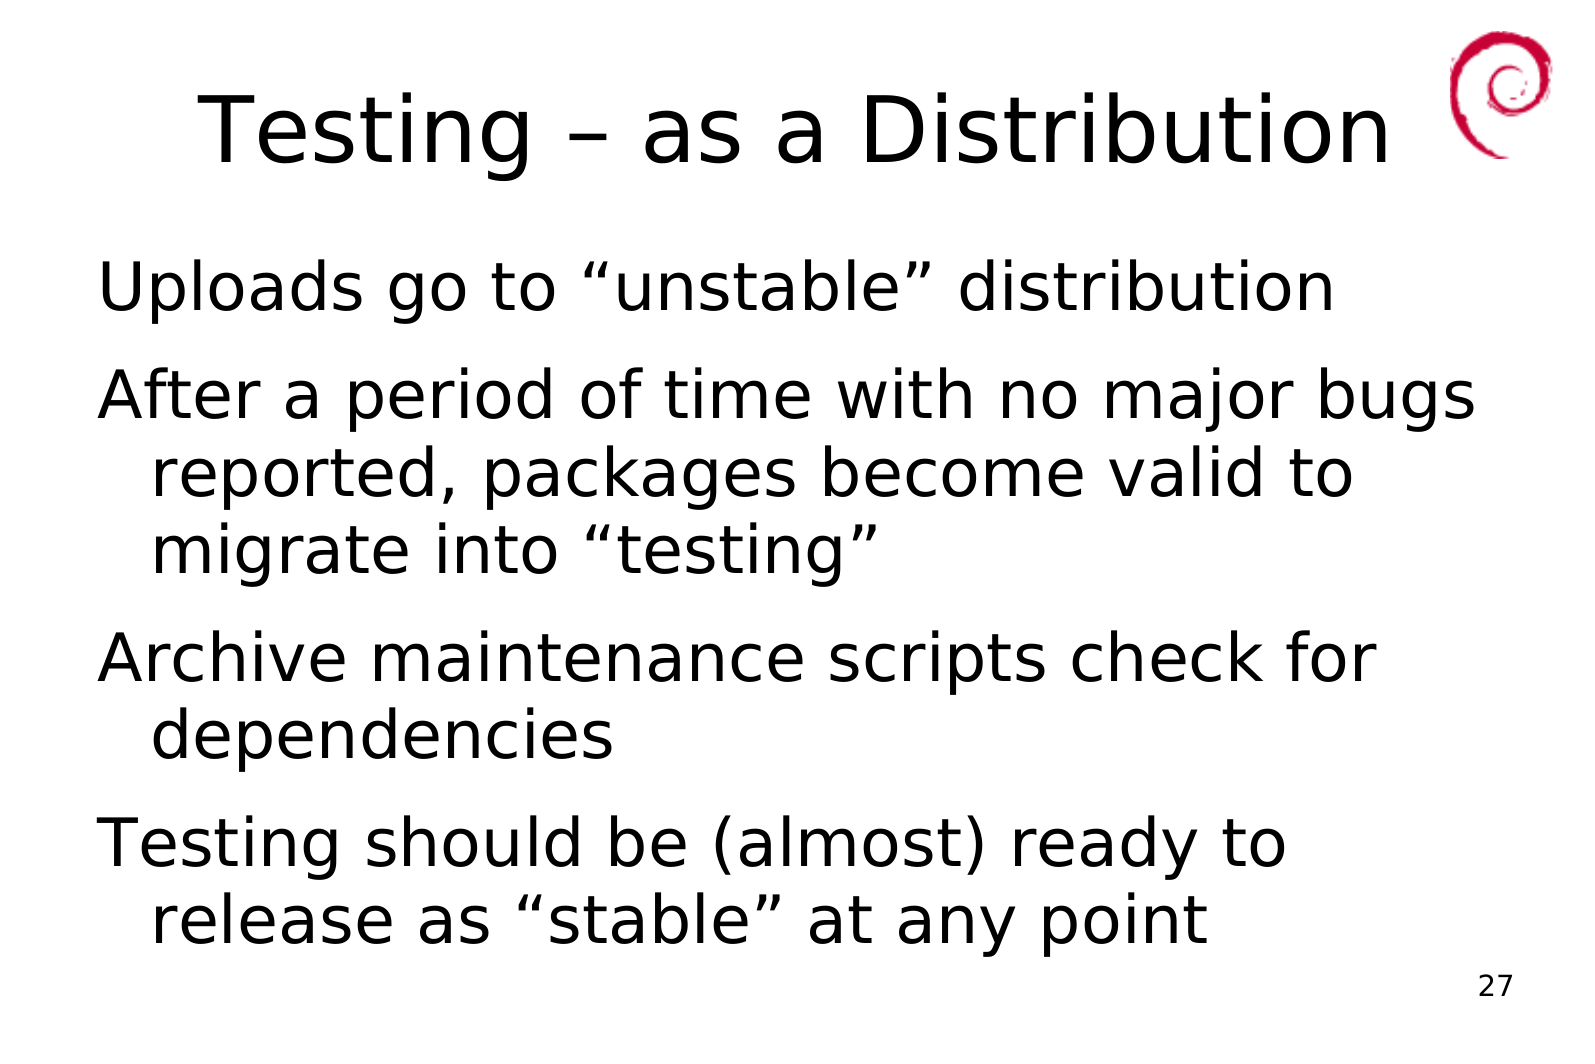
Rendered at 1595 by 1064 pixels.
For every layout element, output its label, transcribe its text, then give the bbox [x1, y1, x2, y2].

picture [1450, 31, 1555, 159]
title Testing – as a Distribution [79, 42, 1515, 221]
list Uploads go to “unstable” distribution After a period of time with no major bugs reported, packages become valid to migrate into “testing” Archive maintenance scripts check for dependencies Testing should be (almost) ready to release as “stable” at any point [79, 248, 1515, 960]
